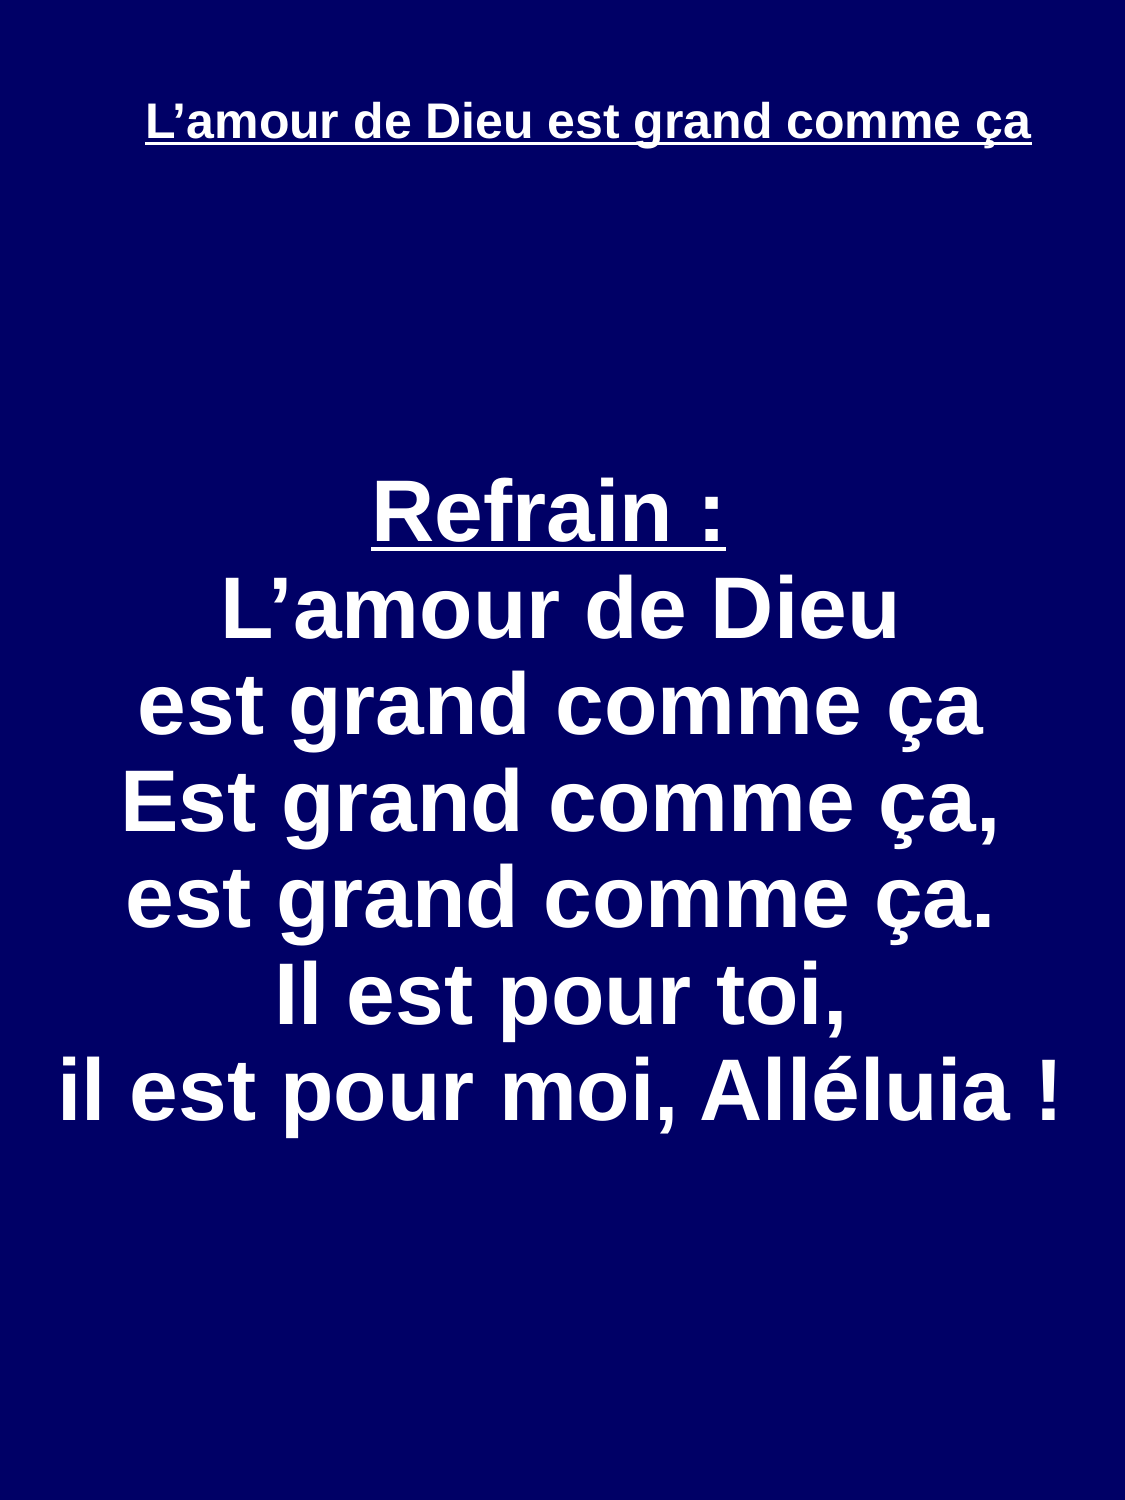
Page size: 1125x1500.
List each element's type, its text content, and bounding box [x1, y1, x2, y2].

text_box L’amour de Dieu est grand comme ça Refrain : L’amour de Dieu est grand comme ça Est grand comme ça, est grand comme ça. Il est pour toi, il est pour moi, Alléluia ! [11, 35, 1111, 1441]
